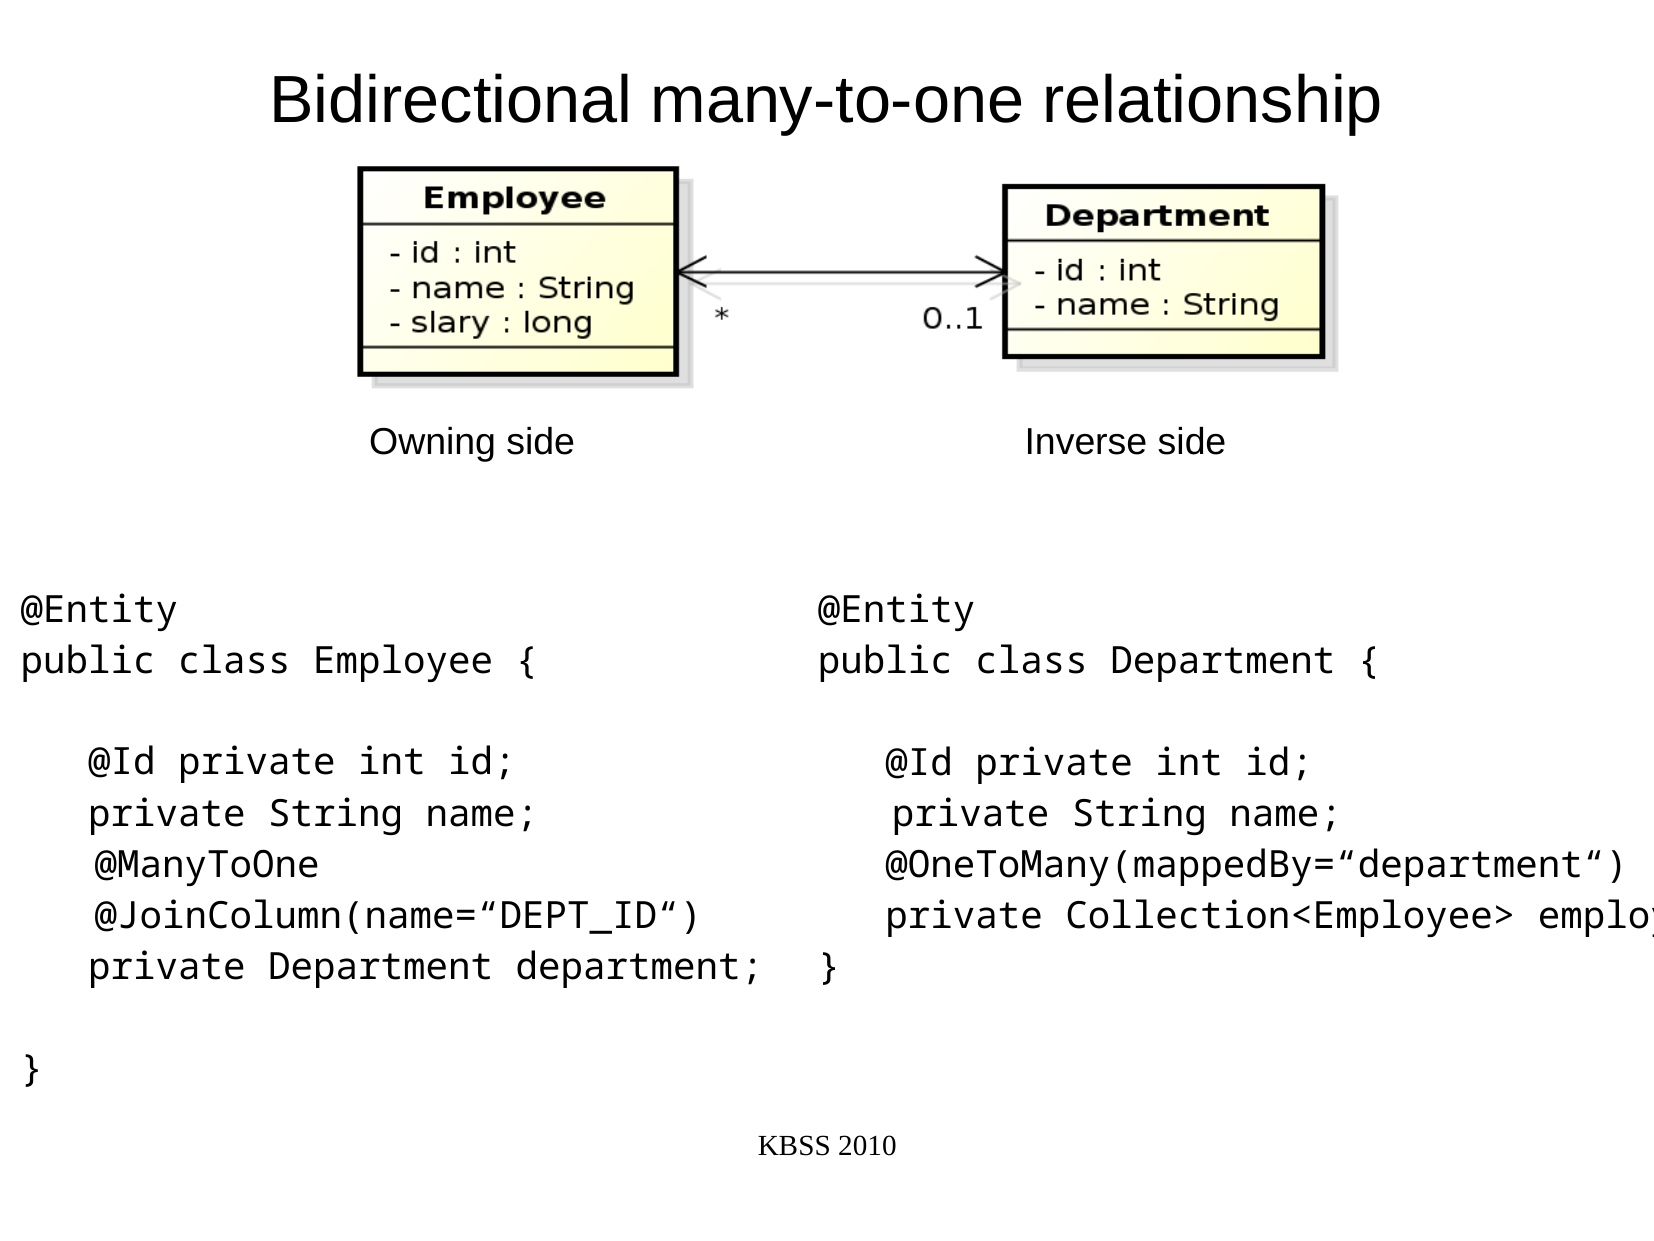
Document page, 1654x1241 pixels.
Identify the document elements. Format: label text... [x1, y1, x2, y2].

picture [346, 160, 1353, 396]
text_box Owning side [354, 413, 591, 471]
text_box @Entity public class Department { @Id private int id; private String name; @OneToMany(mappedBy=“department“) private Collection<Employee> employees; } [803, 574, 1565, 992]
text_box Inverse side [1009, 413, 1242, 471]
text_box @Entity public class Employee { @Id private int id; private String name; @ManyToOne @JoinColumn(name=“DEPT_ID“) private Department department; } [5, 574, 668, 1093]
title Bidirectional many-to-one relationship [82, 3, 1571, 196]
